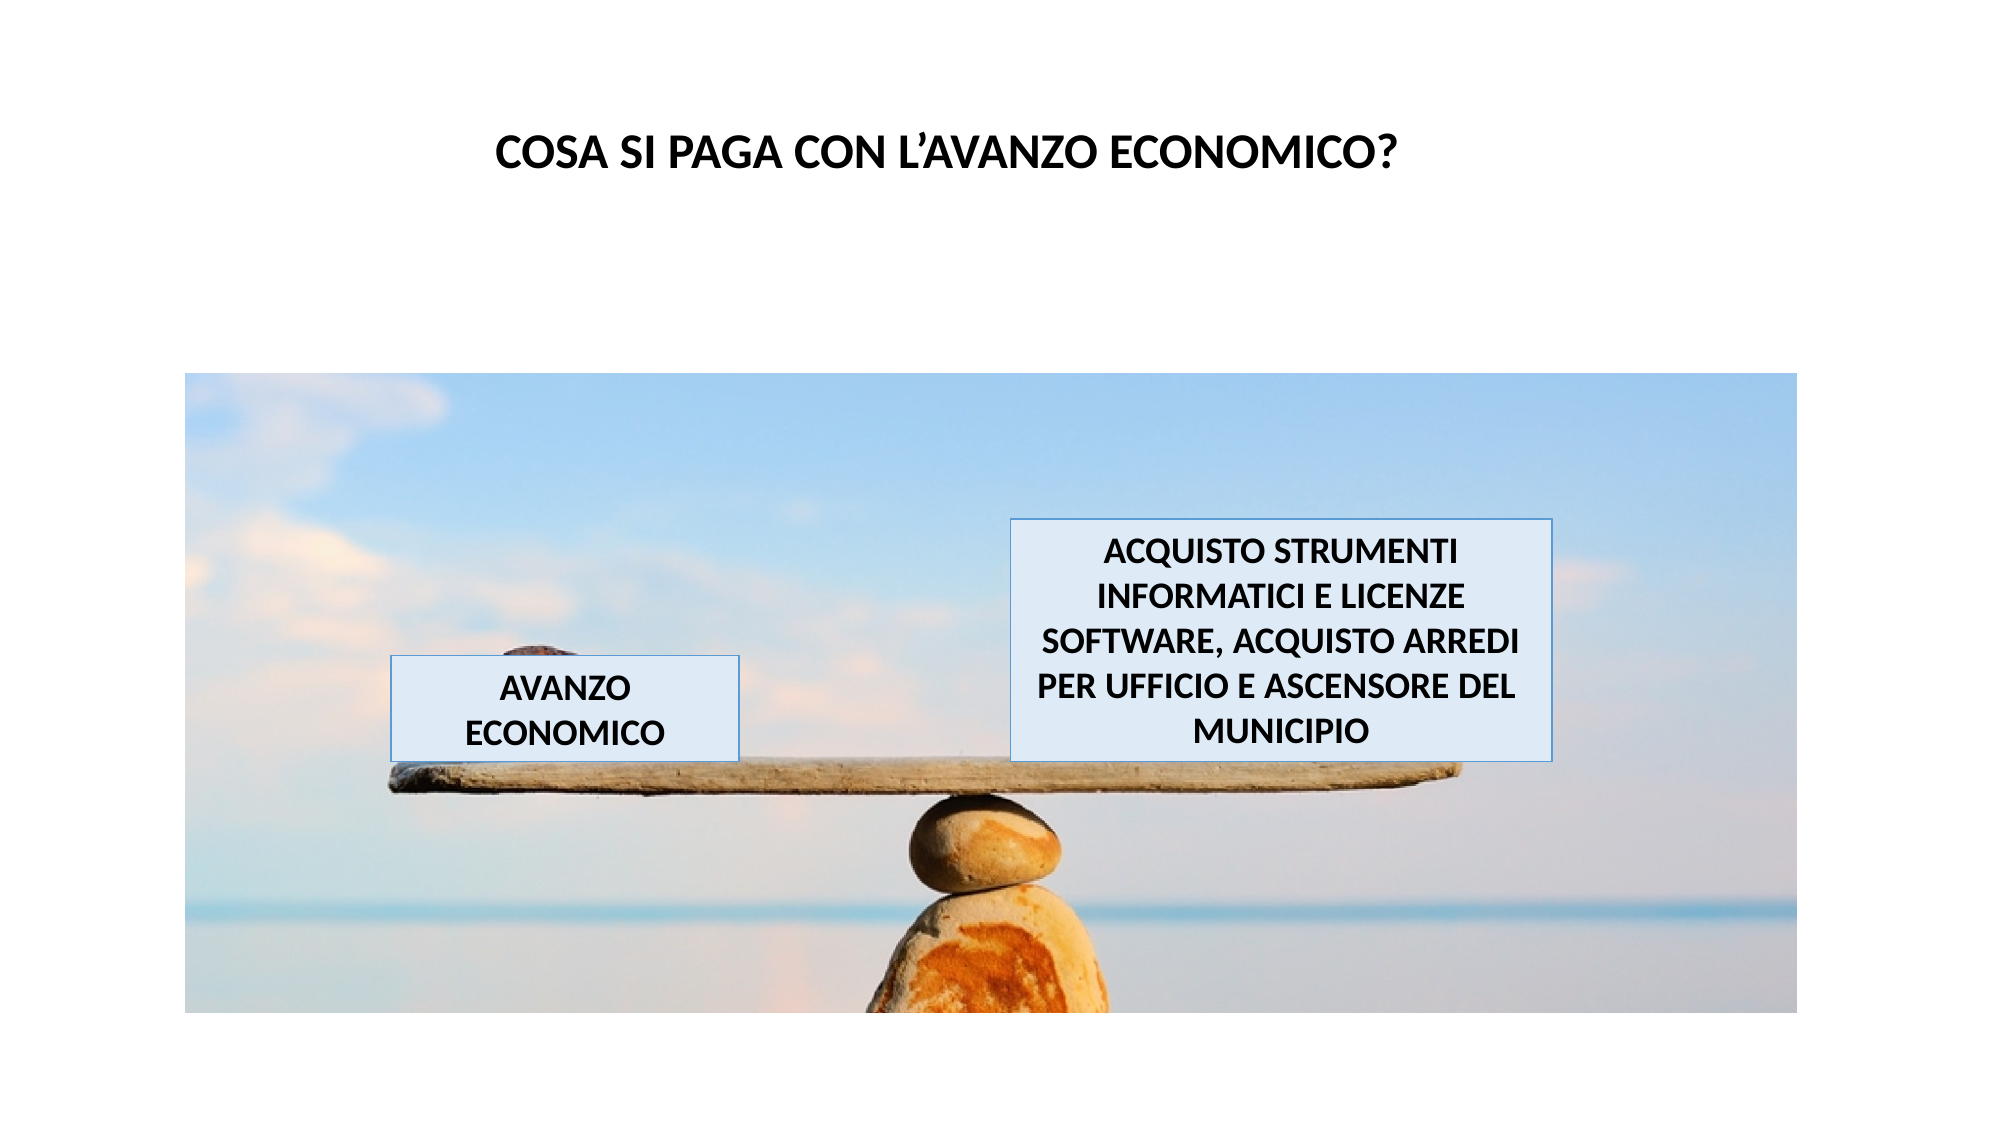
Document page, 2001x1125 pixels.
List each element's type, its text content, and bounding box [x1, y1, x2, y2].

text_box AVANZO ECONOMICO [391, 655, 740, 762]
text_box ACQUISTO STRUMENTI INFORMATICI E LICENZE SOFTWARE, ACQUISTO ARREDI PER UFFICIO E ASCENSORE DEL MUNICIPIO [1010, 519, 1552, 762]
text_box COSA SI PAGA CON L’AVANZO ECONOMICO? [480, 110, 1711, 187]
picture [185, 373, 1797, 1013]
